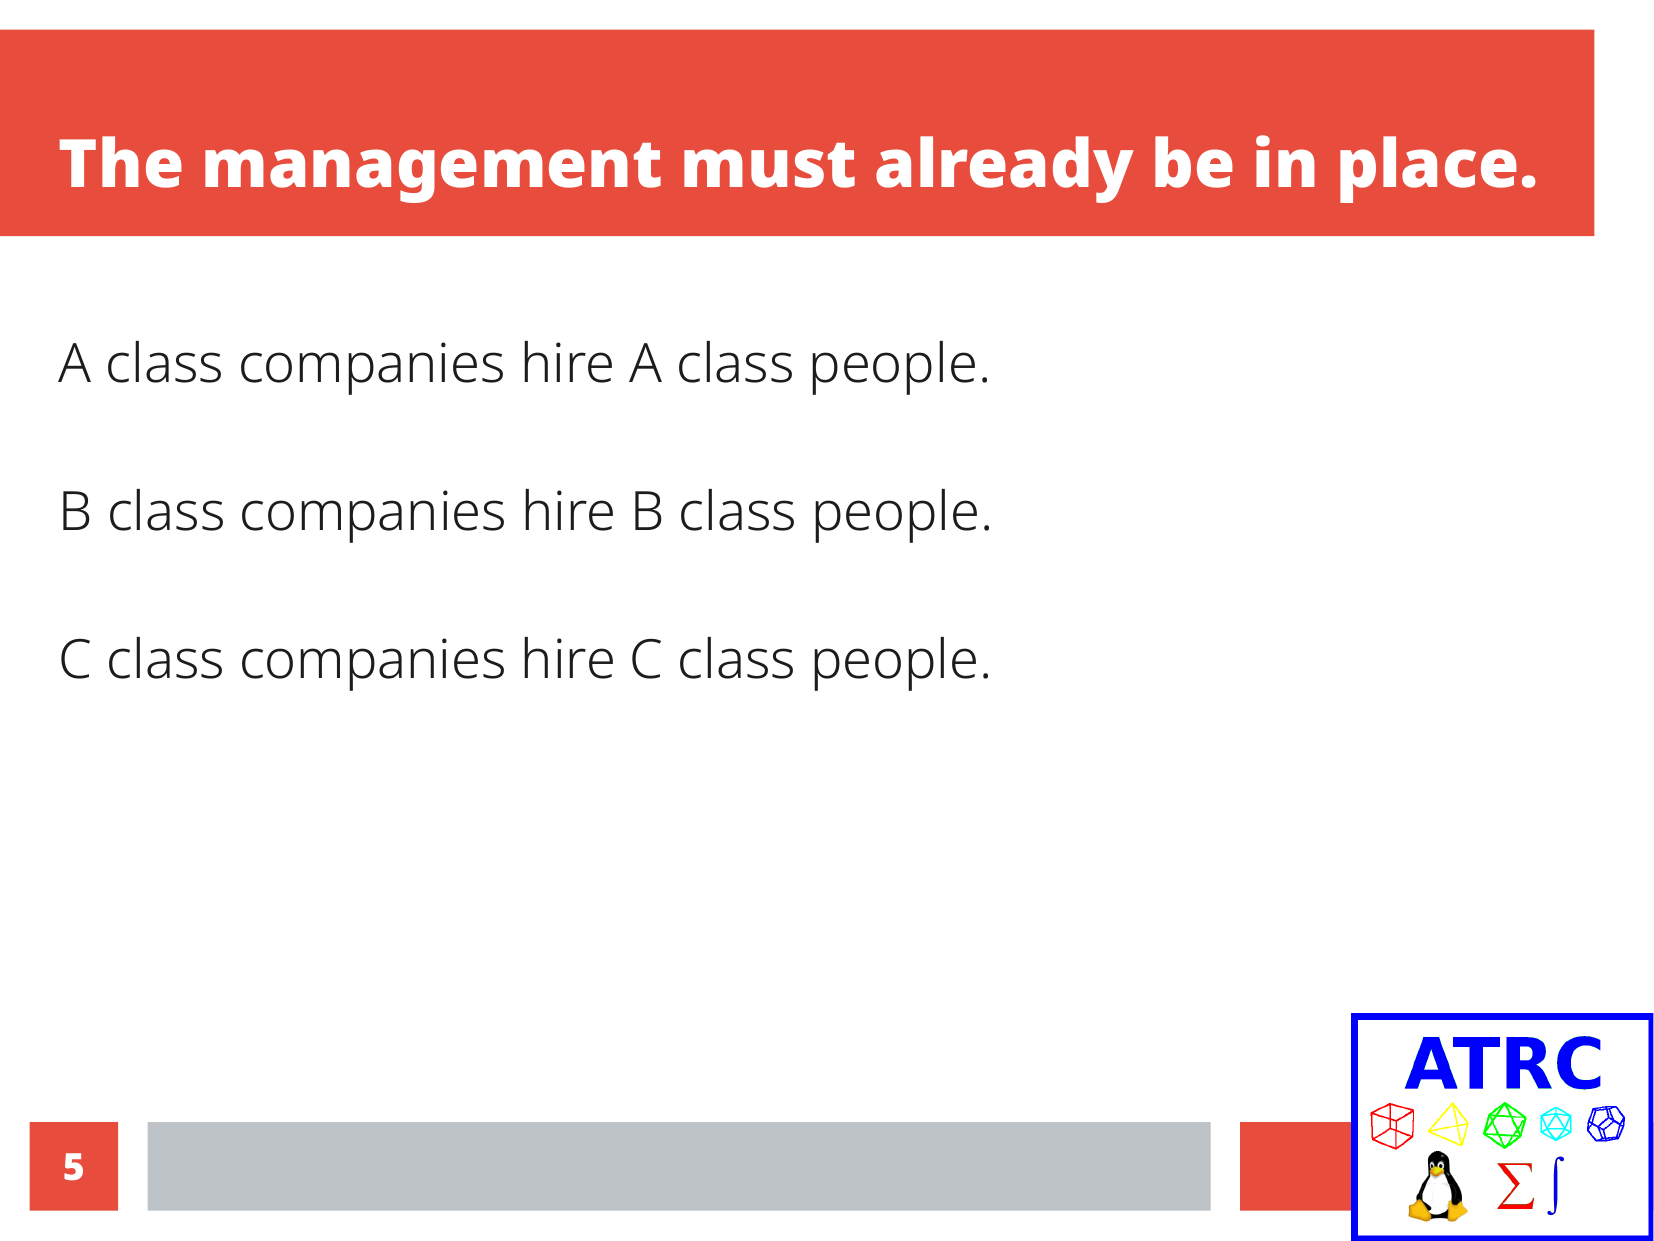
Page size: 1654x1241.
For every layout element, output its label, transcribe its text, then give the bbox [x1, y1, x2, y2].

subtitle A class companies hire A class people. B class companies hire B class people. C class companies hire C class people. [59, 324, 1565, 1093]
picture [1351, 1013, 1654, 1241]
title The management must already be in place. [59, 59, 1595, 207]
